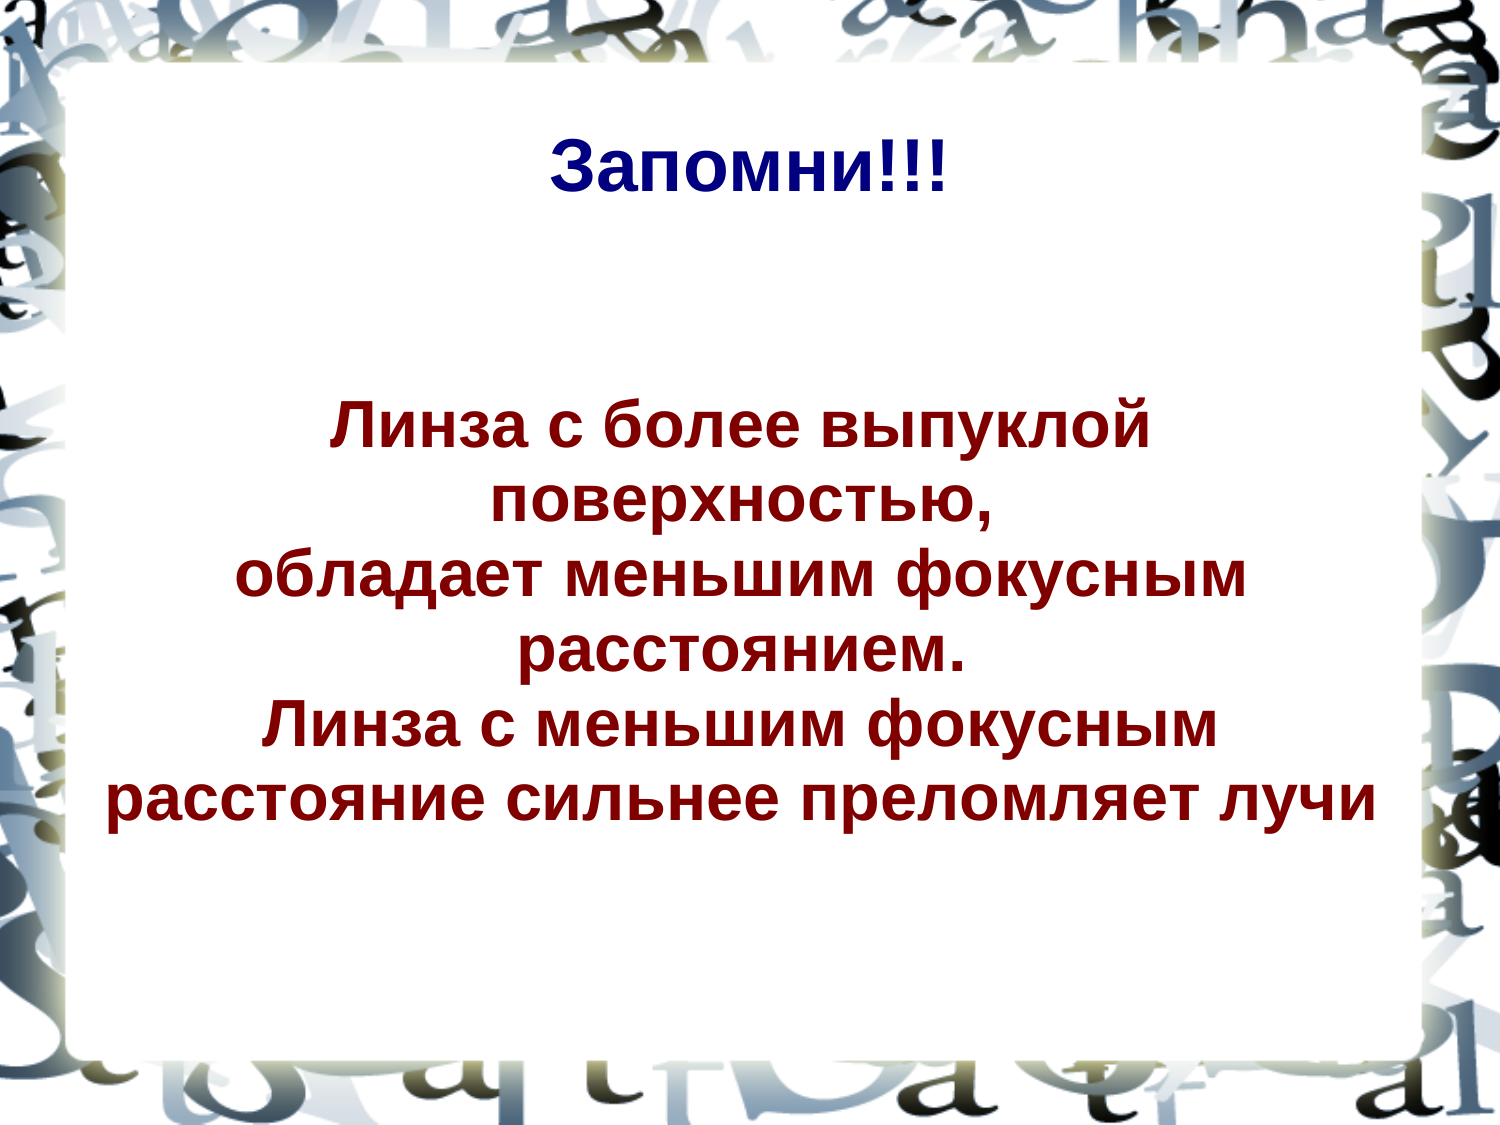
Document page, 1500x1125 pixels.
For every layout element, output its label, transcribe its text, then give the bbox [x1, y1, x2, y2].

title Запомни!!! [75, 71, 1425, 260]
picture [0, 0, 1500, 1125]
subtitle Линза с более выпуклой поверхностью, обладает меньшим фокусным расстоянием. Линза с меньшим фокусным расстояние сильнее преломляет лучи [96, 284, 1388, 938]
